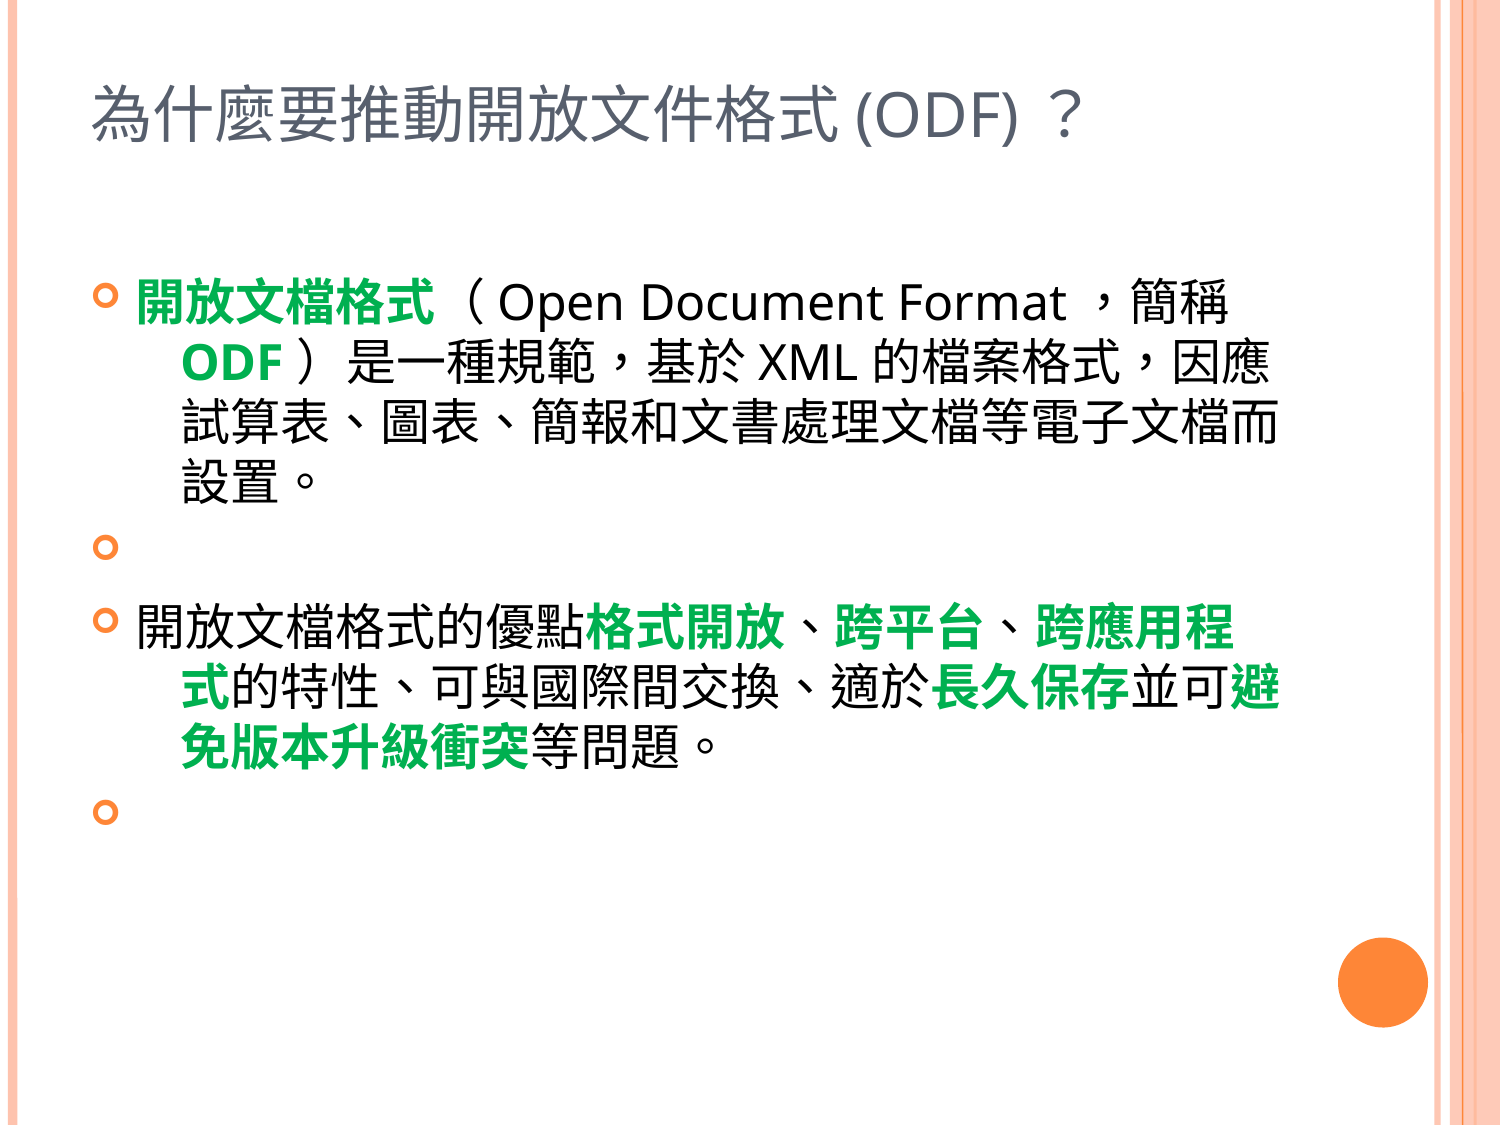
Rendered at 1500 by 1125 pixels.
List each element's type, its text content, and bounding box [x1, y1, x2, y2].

list 開放文檔格式（Open Document Format，簡稱ODF）是一種規範，基於XML的檔案格式，因應試算表、圖表、簡報和文書處理文檔等電子文檔而設置。 開放文檔格式的優點格式開放、跨平台、跨應用程式的特性、可與國際間交換、適於長久保存並可避免版本升級衝突等問題。 [75, 262, 1300, 1062]
title 為什麼要推動開放文件格式(ODF)？ [75, 45, 1300, 233]
